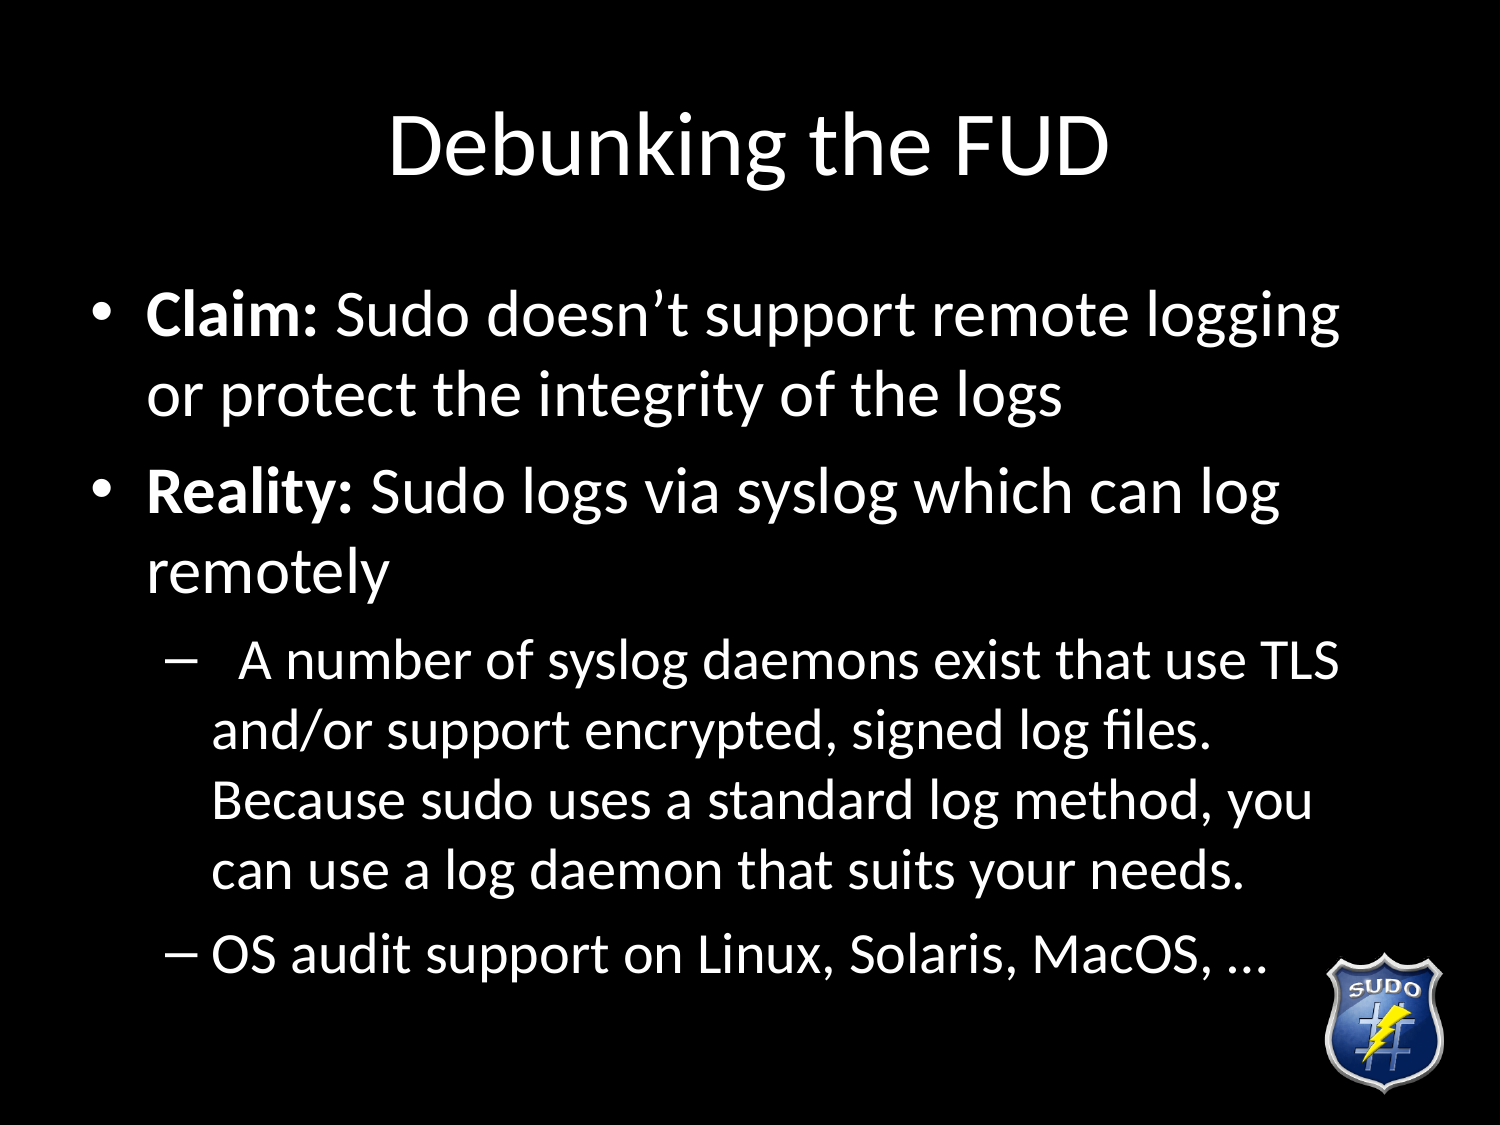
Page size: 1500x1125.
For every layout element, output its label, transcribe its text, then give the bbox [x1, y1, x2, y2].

title Debunking the FUD [75, 45, 1426, 233]
picture [1315, 949, 1453, 1103]
list Claim: Sudo doesn’t support remote logging or protect the integrity of the logs Reality: Sudo logs via syslog which can log remotely A number of syslog daemons exist that use TLS and/or support encrypted, signed log files. Because sudo uses a standard log method, you can use a log daemon that suits your needs. OS audit support on Linux, Solaris, MacOS, … [75, 262, 1426, 1005]
